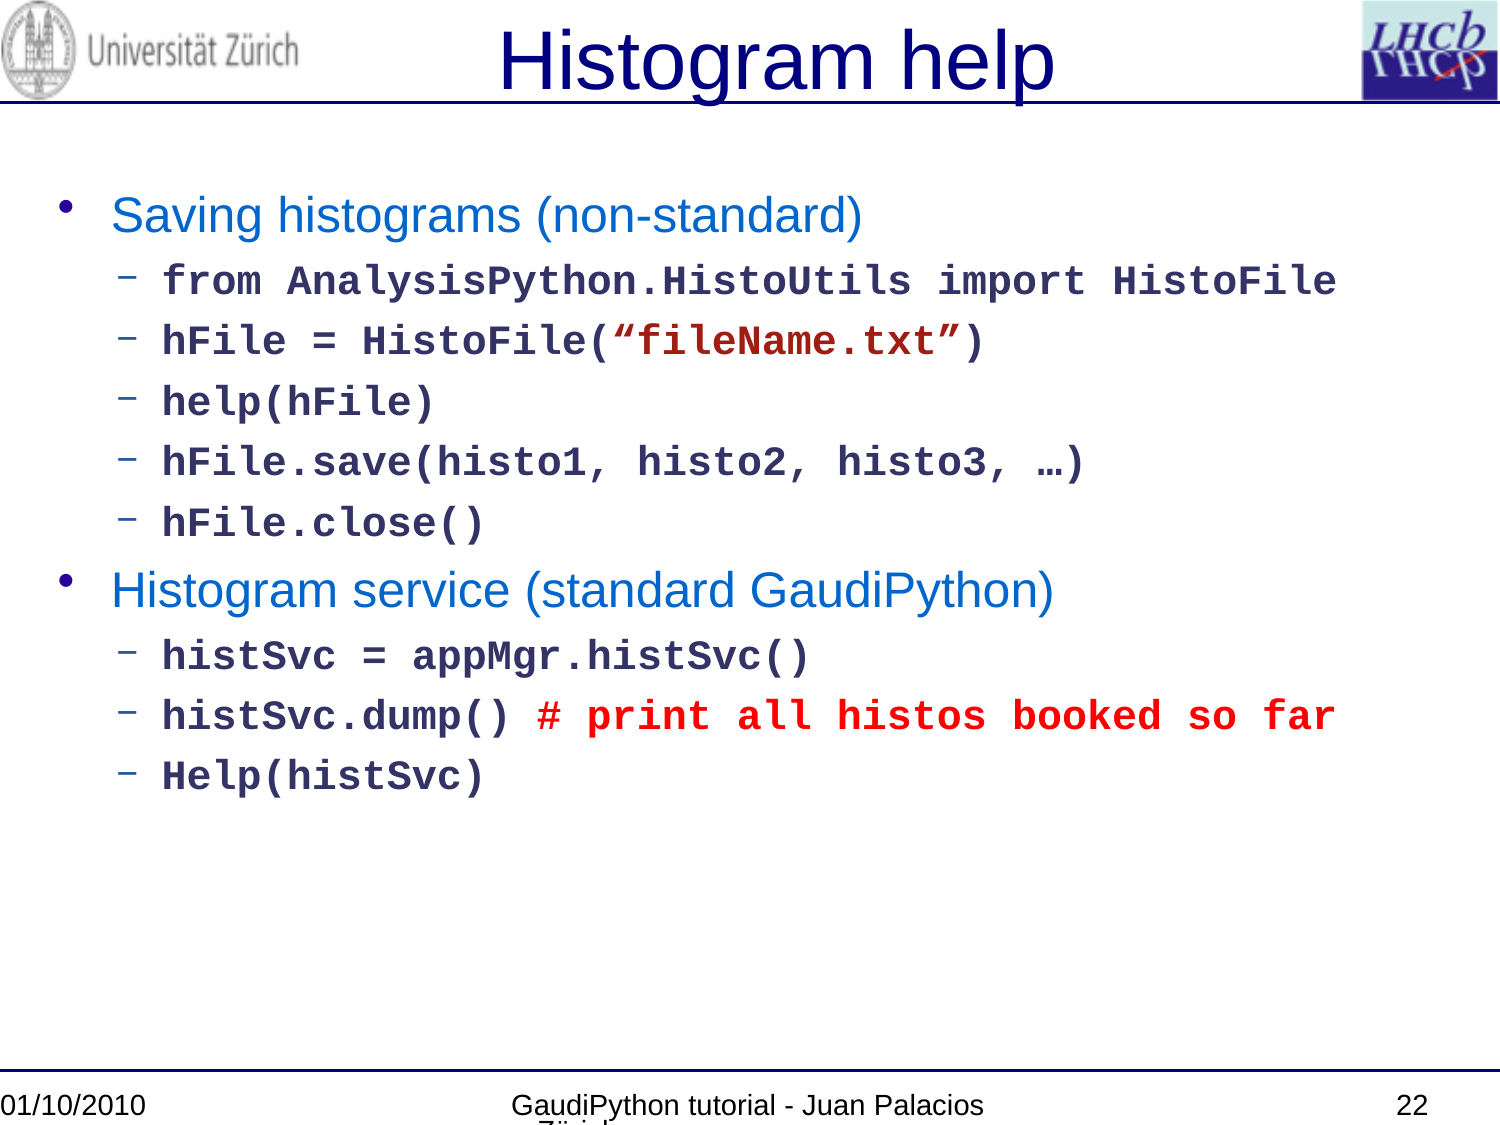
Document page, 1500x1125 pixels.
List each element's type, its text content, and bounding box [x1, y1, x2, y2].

picture [0, 0, 224, 101]
picture [1360, 0, 1500, 101]
title Histogram help [224, 0, 1300, 114]
list Saving histograms (non-standard) from AnalysisPython.HistoUtils import HistoFile hFile = HistoFile(“fileName.txt”) help(hFile) hFile.save(histo1, histo2, histo3, …) hFile.close() Histogram service (standard GaudiPython) histSvc = appMgr.histSvc() histSvc.dump() # print all histos booked so far Help(histSvc) [24, 174, 1500, 1001]
